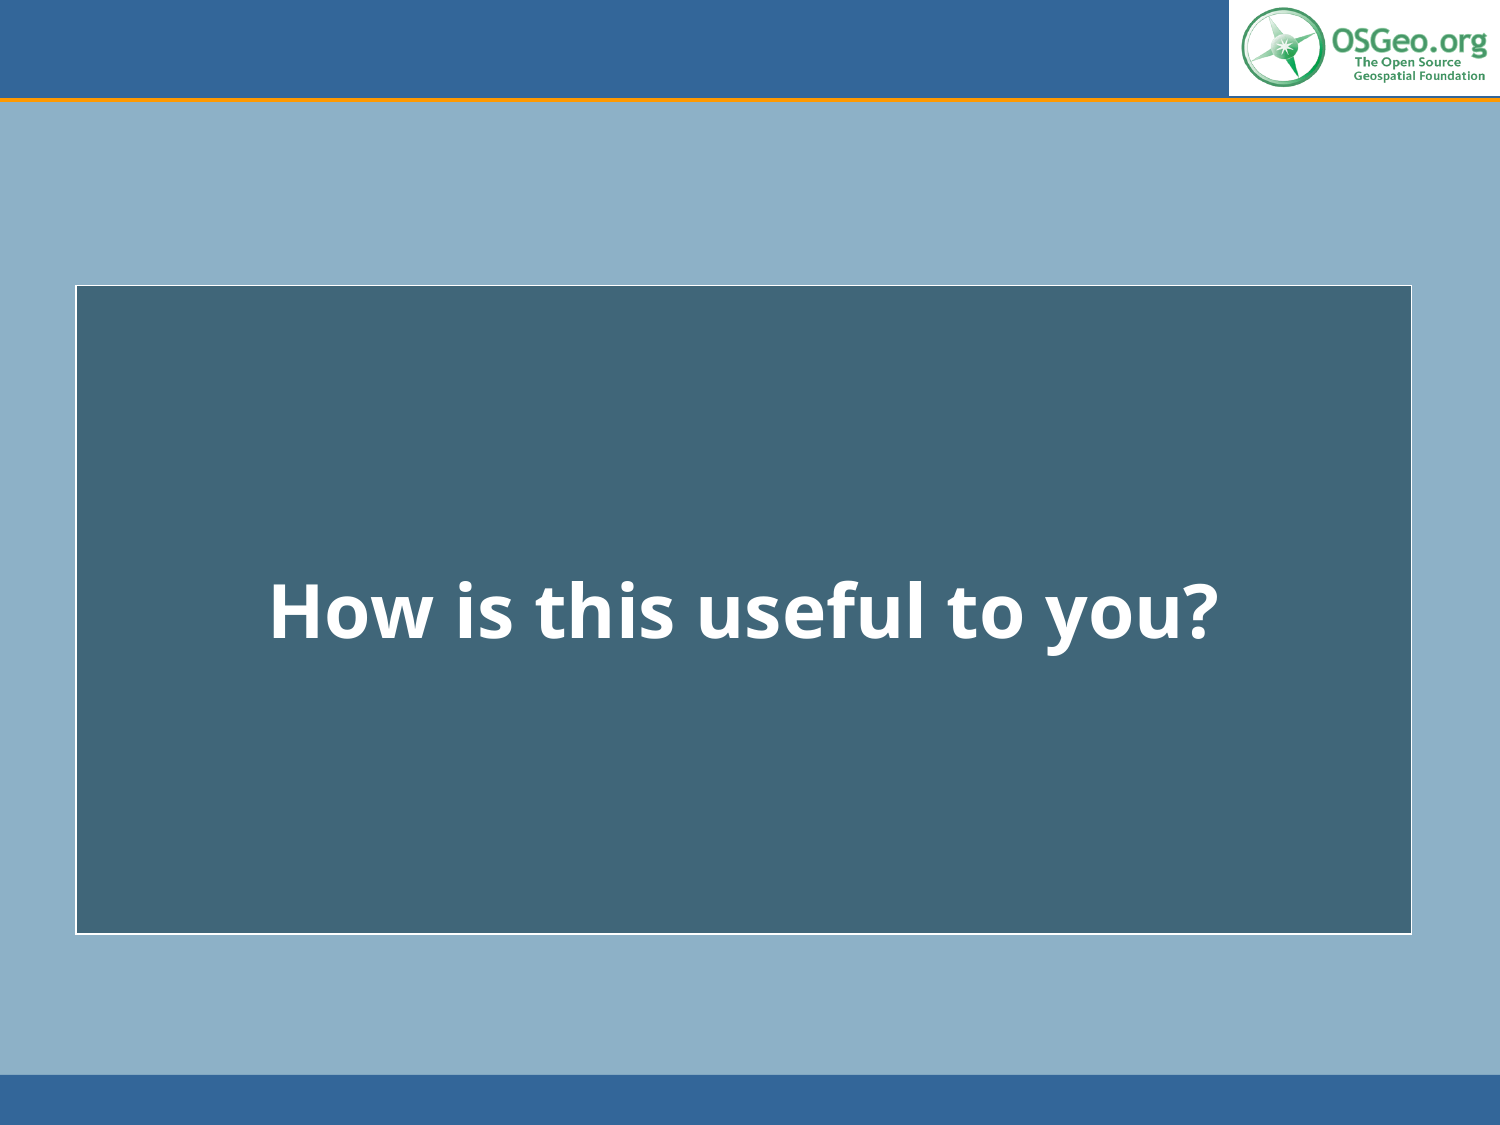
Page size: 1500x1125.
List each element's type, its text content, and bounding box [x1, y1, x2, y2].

picture [1228, 0, 1500, 97]
text_box How is this useful to you? [75, 285, 1412, 935]
